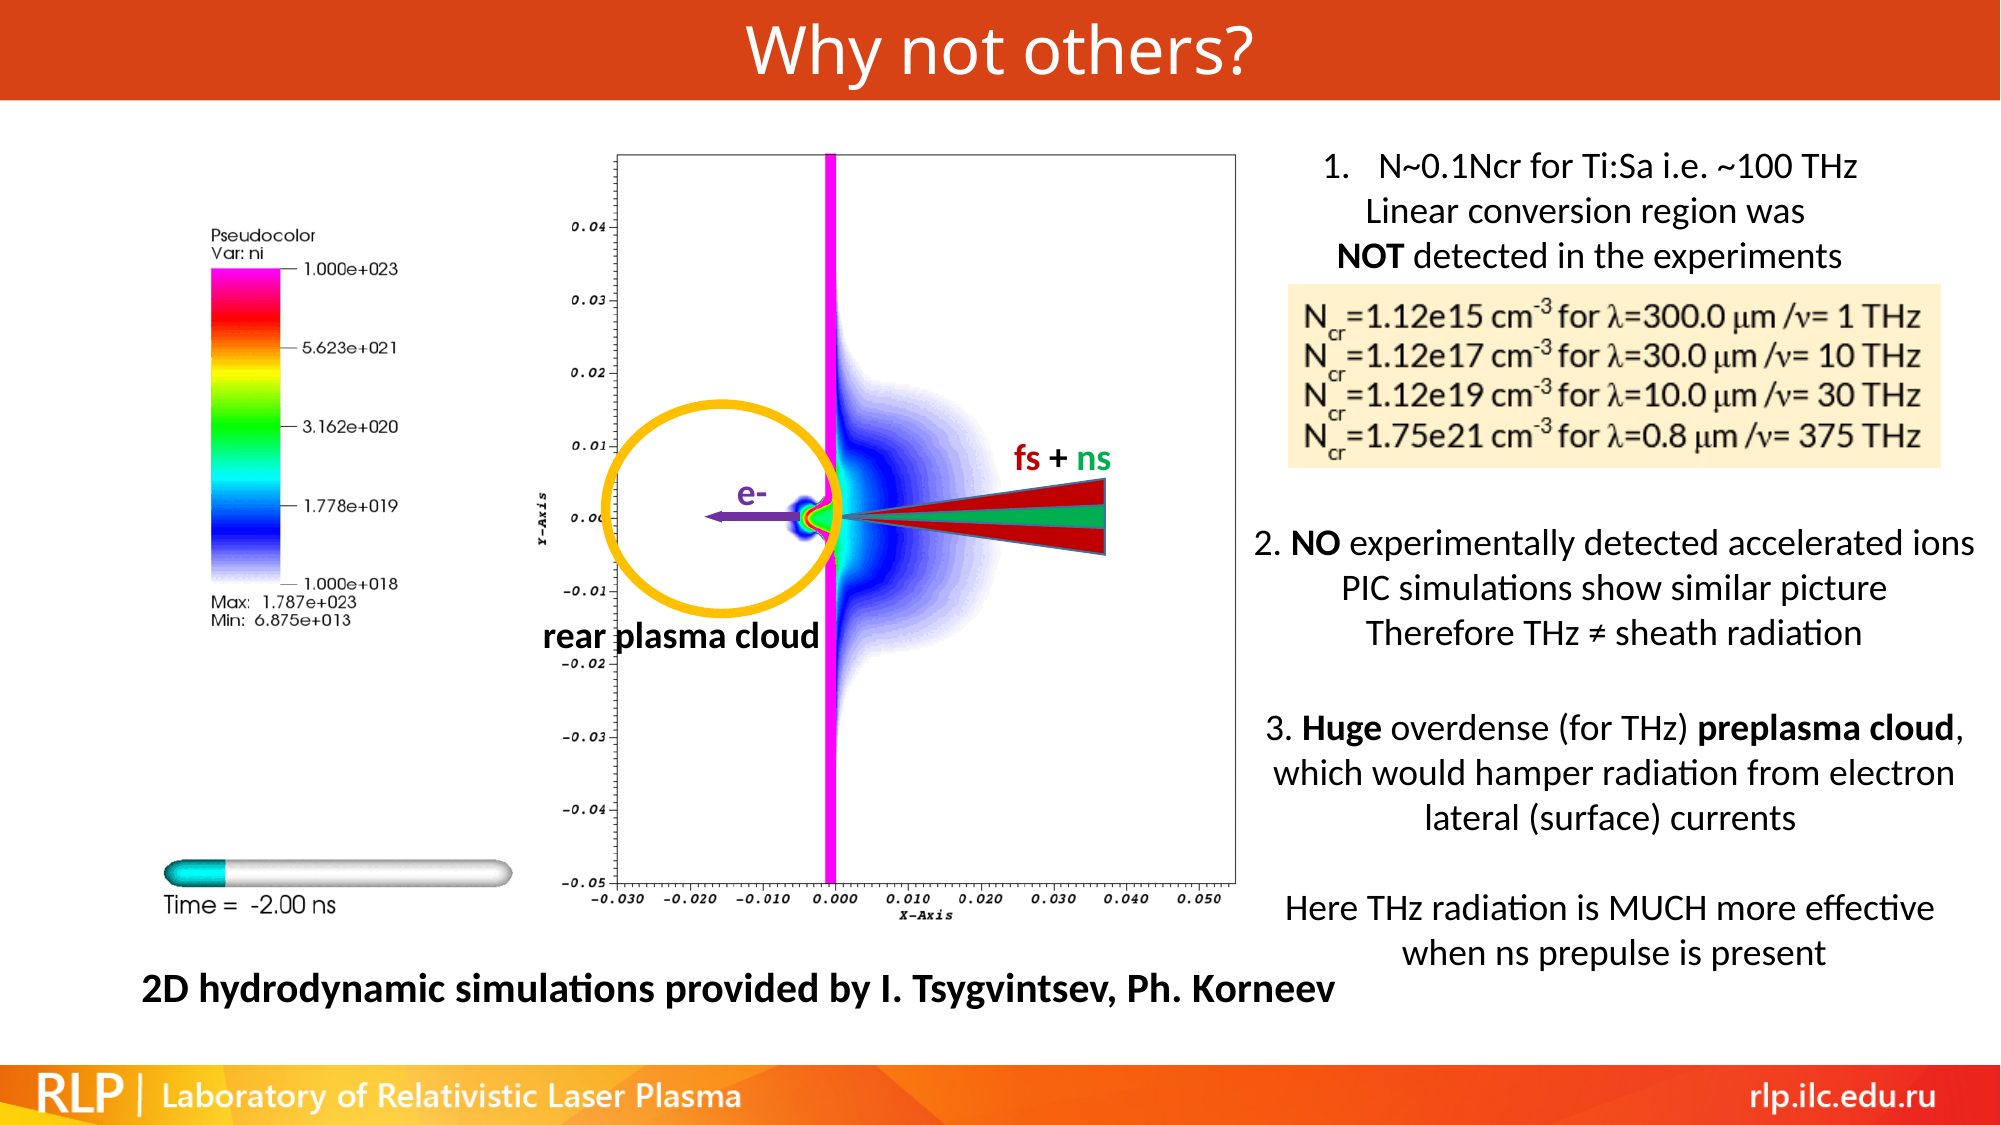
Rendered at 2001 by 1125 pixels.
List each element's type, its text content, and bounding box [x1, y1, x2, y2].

text_box Why not others? [0, 0, 2000, 101]
text_box 2D hydrodynamic simulations provided by I. Tsygvintsev, Ph. Korneev [126, 953, 1452, 1019]
text_box rear plasma cloud [527, 603, 838, 664]
text_box e- [721, 460, 783, 522]
text_box 2. NO experimentally detected accelerated ions PIC simulations show similar picture Therefore THz ≠ sheath radiation [1234, 510, 1995, 663]
text_box fs + ns [999, 425, 1128, 487]
text_box [843, 487, 1105, 555]
picture [0, 1065, 2000, 1125]
text_box N~0.1Ncr for Ti:Sa i.e. ~100 THz Linear conversion region was NOT detected in the experiments [1303, 133, 1877, 284]
text_box 3. Huge overdense (for THz) preplasma cloud, which would hamper radiation from electron lateral (surface) currents Here THz radiation is MUCH more effective when ns prepulse is present [1250, 695, 1980, 983]
picture [152, 146, 1941, 921]
